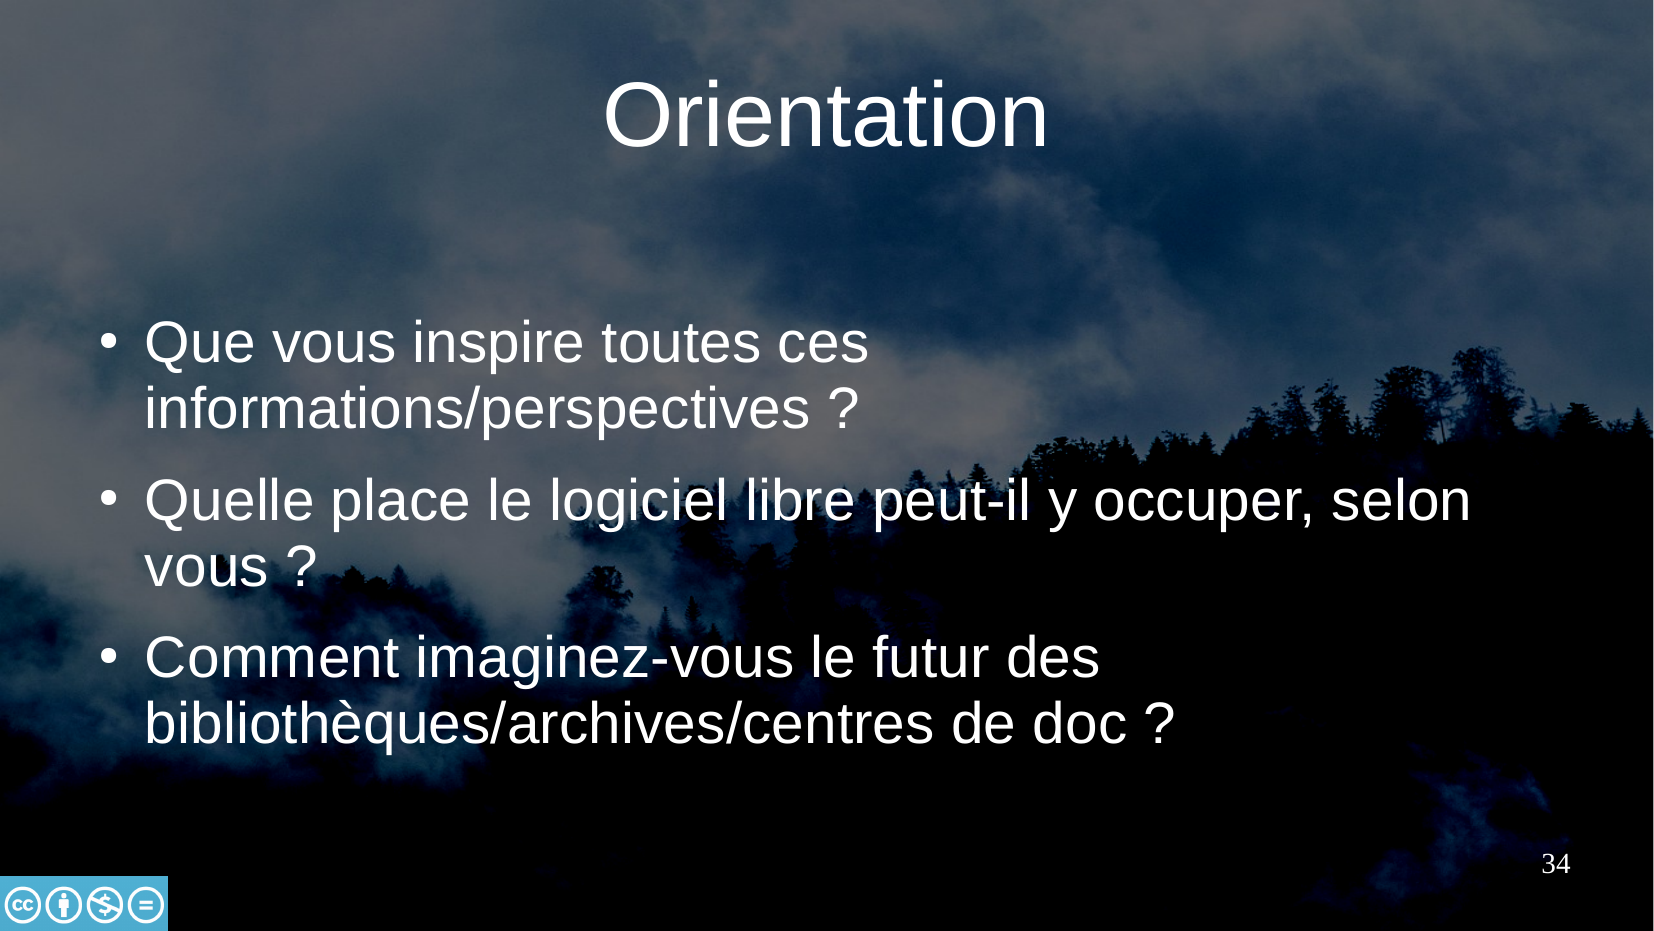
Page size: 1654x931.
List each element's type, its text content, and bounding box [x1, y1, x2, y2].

picture [0, 876, 168, 931]
title Orientation [82, 37, 1571, 193]
list Que vous inspire toutes ces informations/perspectives ? Quelle place le logiciel libre peut-il y occuper, selon vous ? Comment imaginez-vous le futur des bibliothèques/archives/centres de doc ? [82, 217, 1571, 758]
